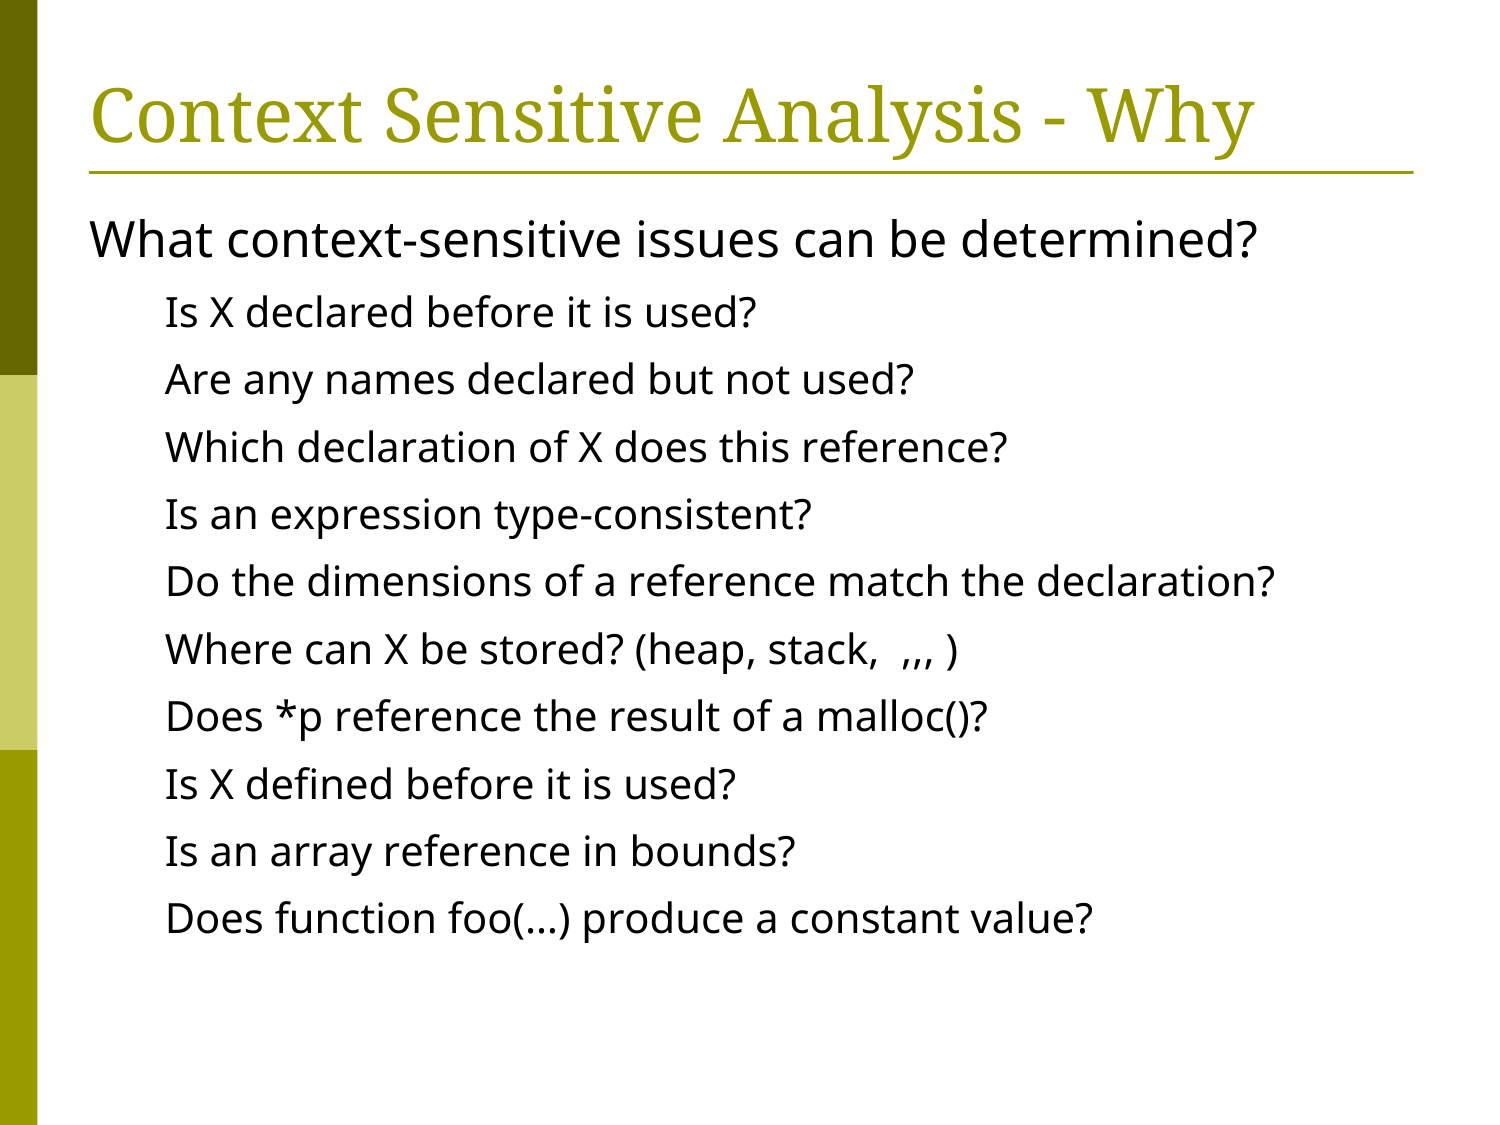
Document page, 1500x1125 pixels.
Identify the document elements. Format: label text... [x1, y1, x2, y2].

title Context Sensitive Analysis - Why [75, 45, 1426, 173]
list What context-sensitive issues can be determined? Is X declared before it is used? Are any names declared but not used? Which declaration of X does this reference? Is an expression type-consistent? Do the dimensions of a reference match the declaration? Where can X be stored? (heap, stack, ,,, ) Does *p reference the result of a malloc()? Is X defined before it is used? Is an array reference in bounds? Does function foo(…) produce a constant value? [75, 196, 1426, 1006]
